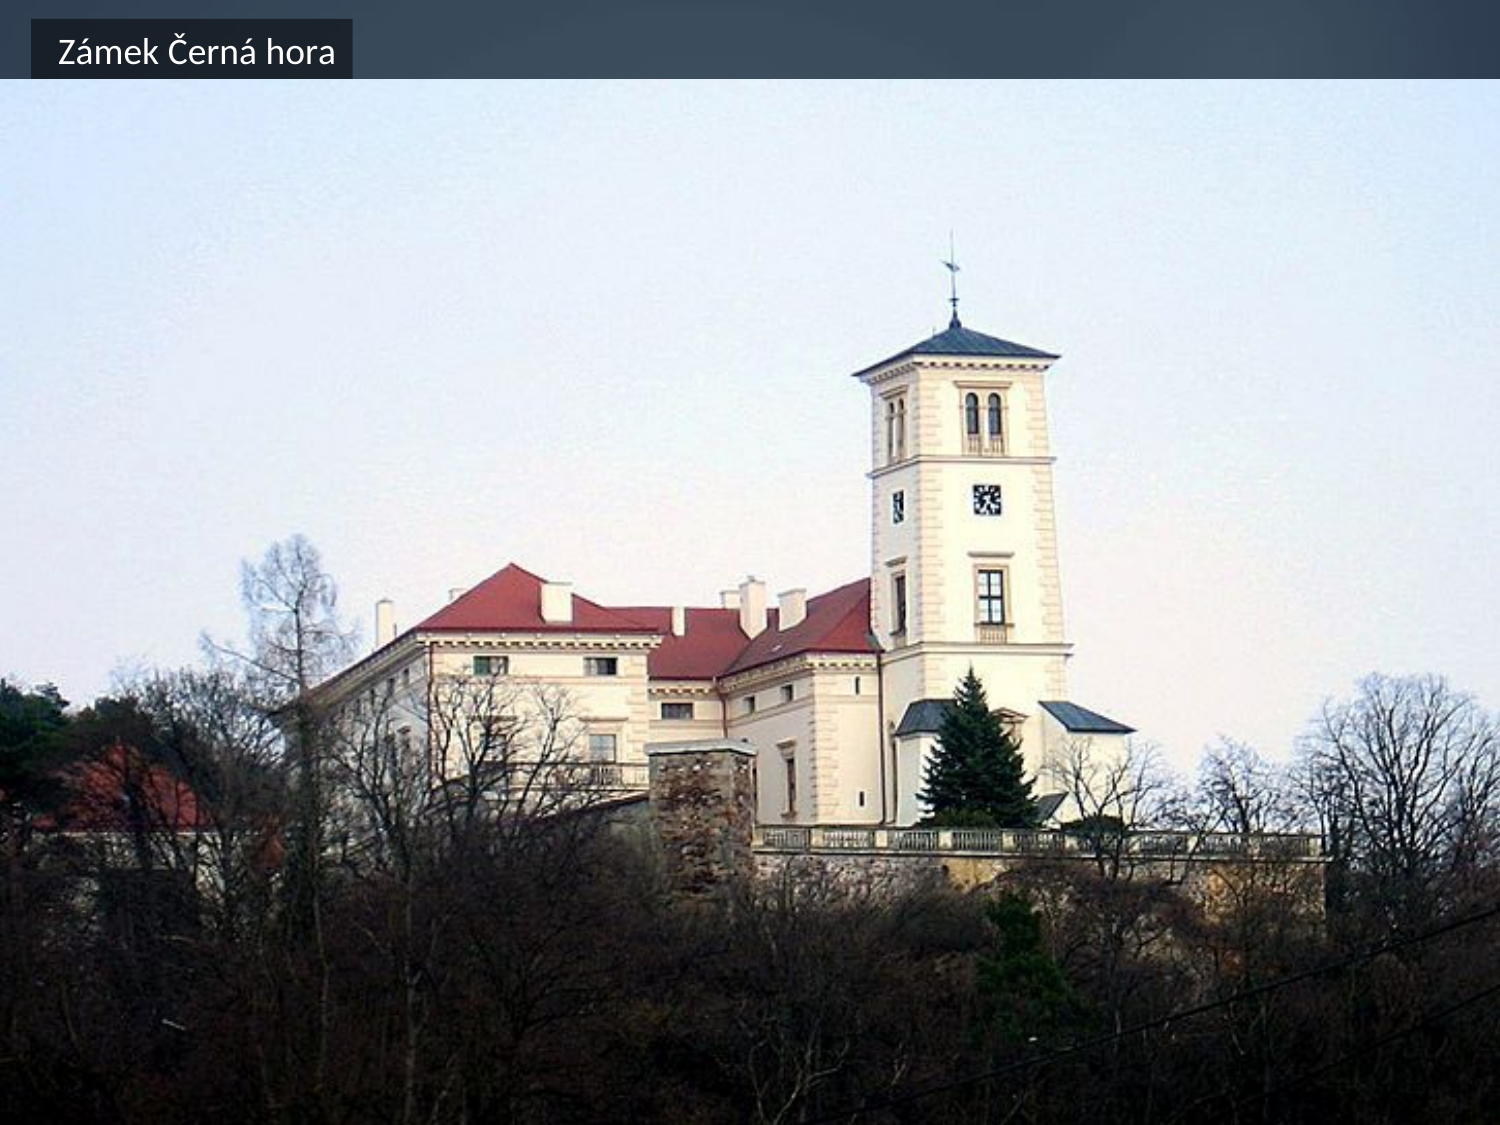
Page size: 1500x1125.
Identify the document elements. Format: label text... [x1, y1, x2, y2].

text_box Zámek Černá hora [43, 18, 352, 79]
text_box [31, 18, 43, 79]
picture [0, 0, 1500, 1125]
